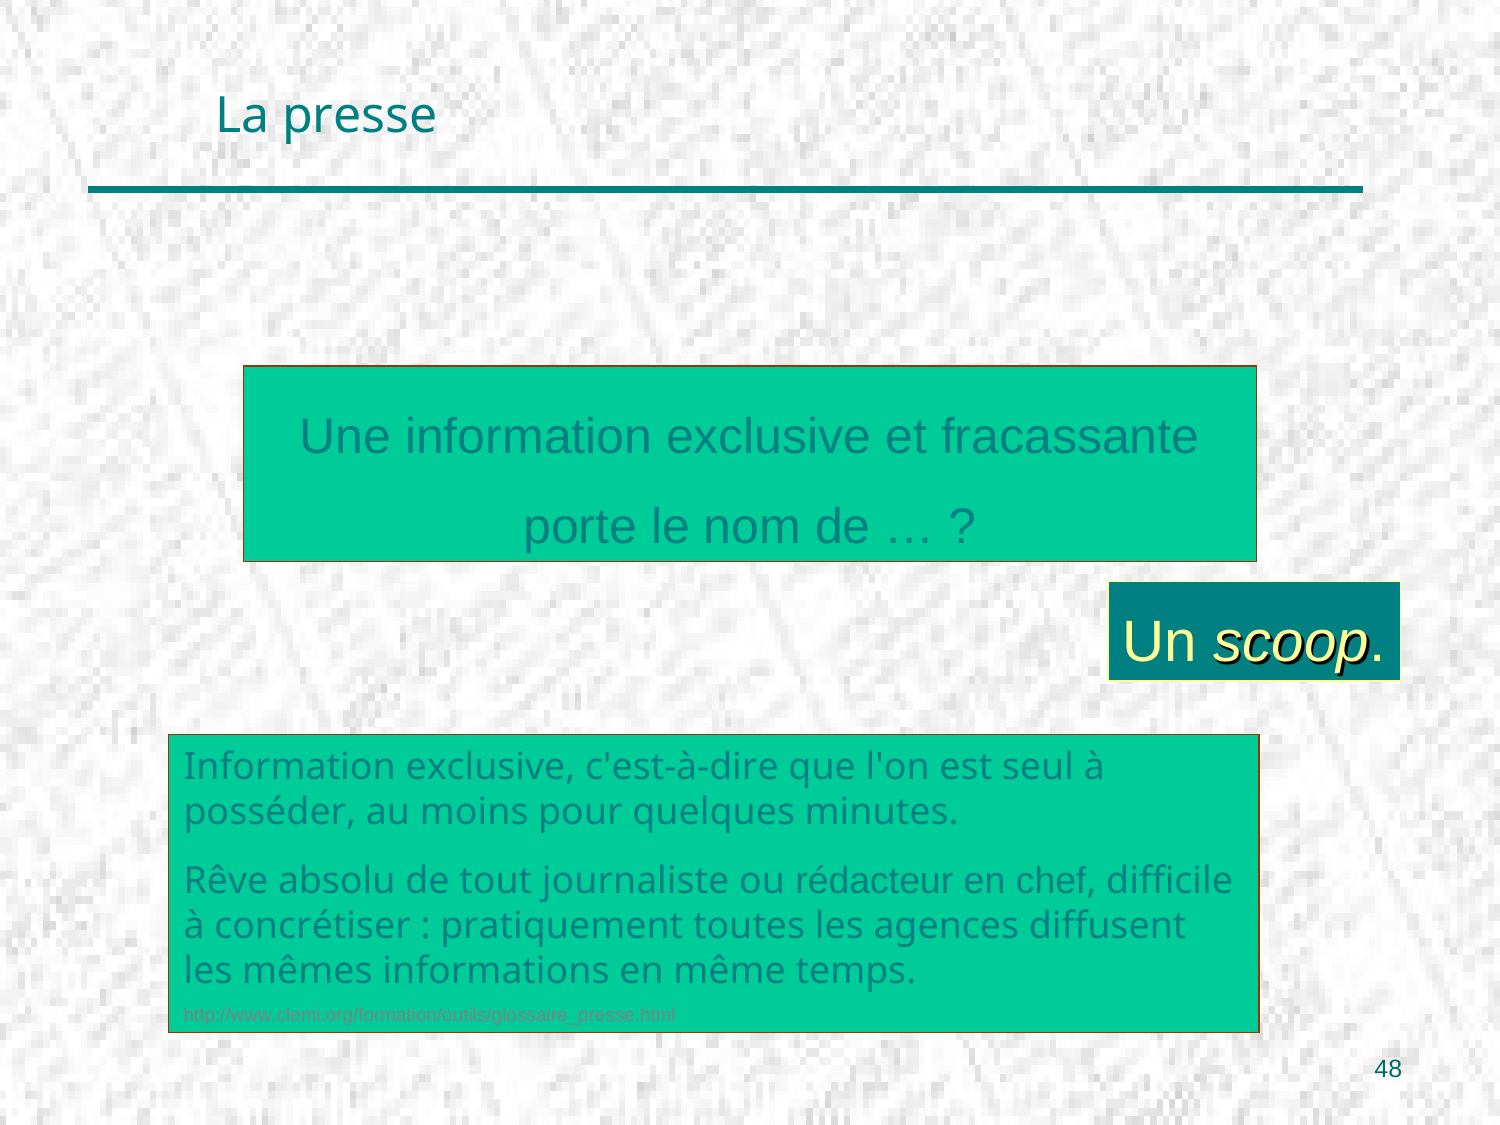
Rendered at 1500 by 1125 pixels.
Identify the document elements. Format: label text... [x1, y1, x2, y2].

text_box Un scoop. [1107, 581, 1401, 682]
picture [0, 0, 1500, 1125]
text_box La presse [200, 74, 454, 151]
text_box Information exclusive, c'est-à-dire que l'on est seul à posséder, au moins pour quelques minutes. Rêve absolu de tout journaliste ou rédacteur en chef, difficile à concrétiser : pratiquement toutes les agences diffusent les mêmes informations en même temps. http://www.clemi.org/formation/outils/glossaire_presse.html [168, 734, 1259, 1033]
text_box Une information exclusive et fracassante porte le nom de … ? [243, 366, 1257, 562]
